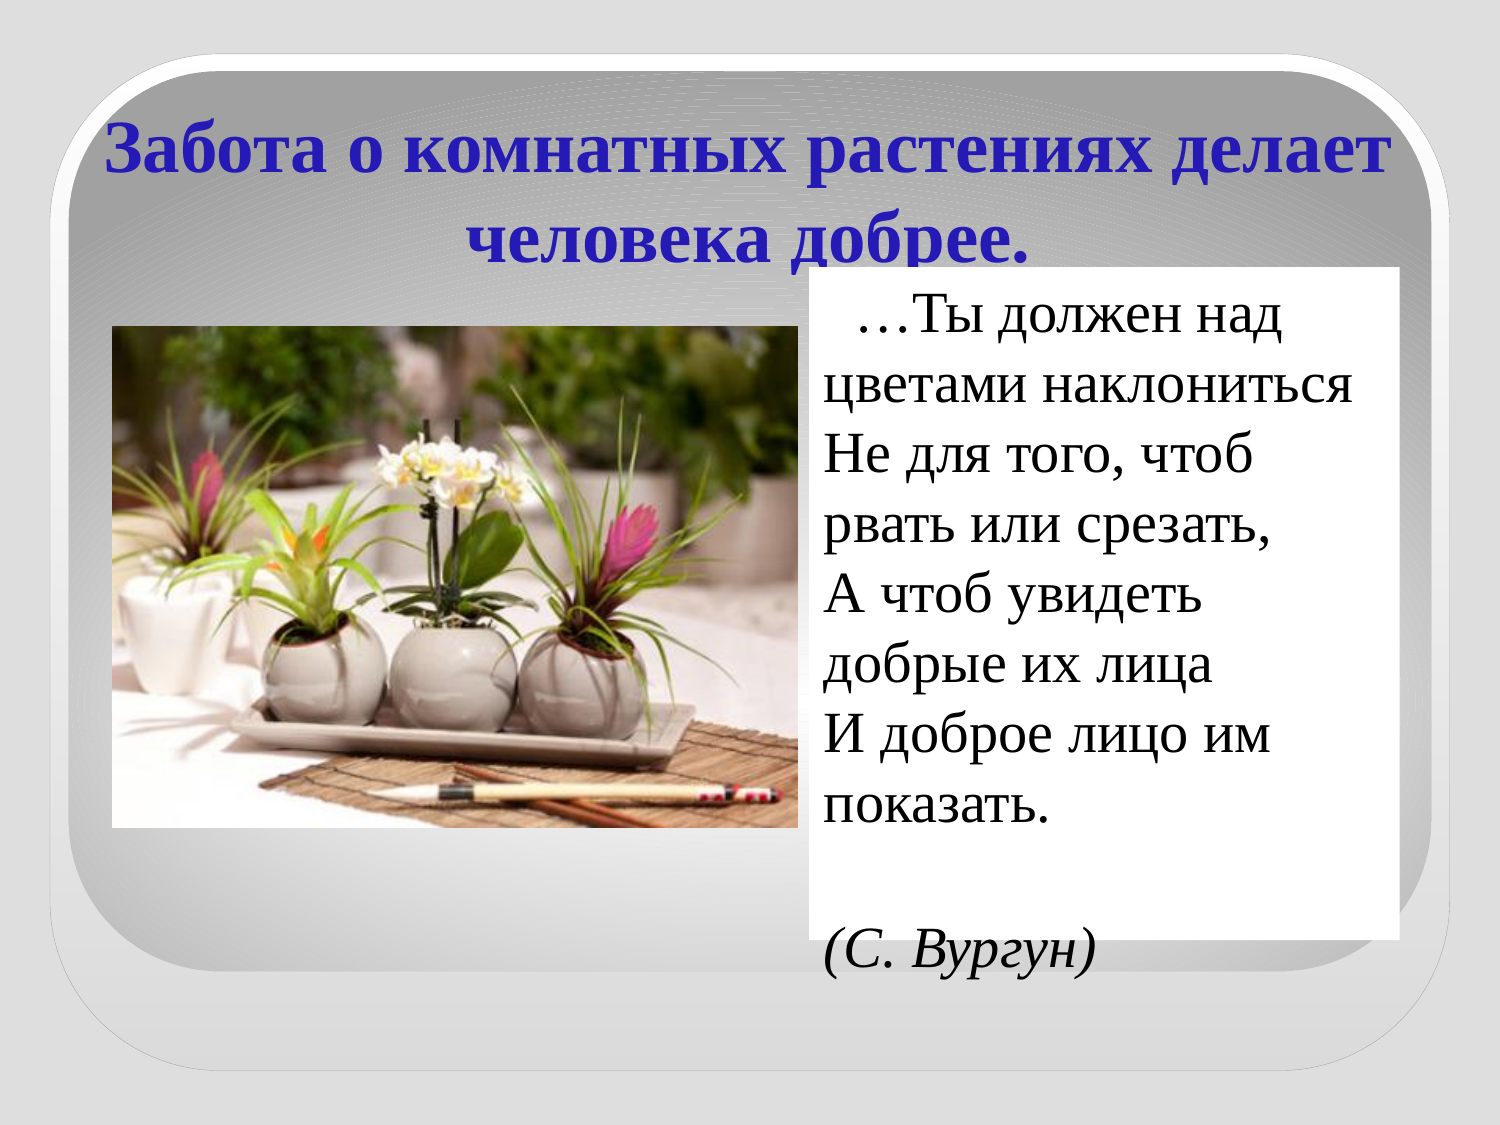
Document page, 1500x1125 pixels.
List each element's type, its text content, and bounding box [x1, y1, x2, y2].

list …Ты должен над цветами наклониться Не для того, чтоб рвать или срезать, А чтоб увидеть добрые их лица И доброе лицо им показать. (С. Вургун) [809, 267, 1400, 941]
title Забота о комнатных растениях делает человека добрее. [76, 90, 1420, 263]
picture [112, 326, 798, 828]
